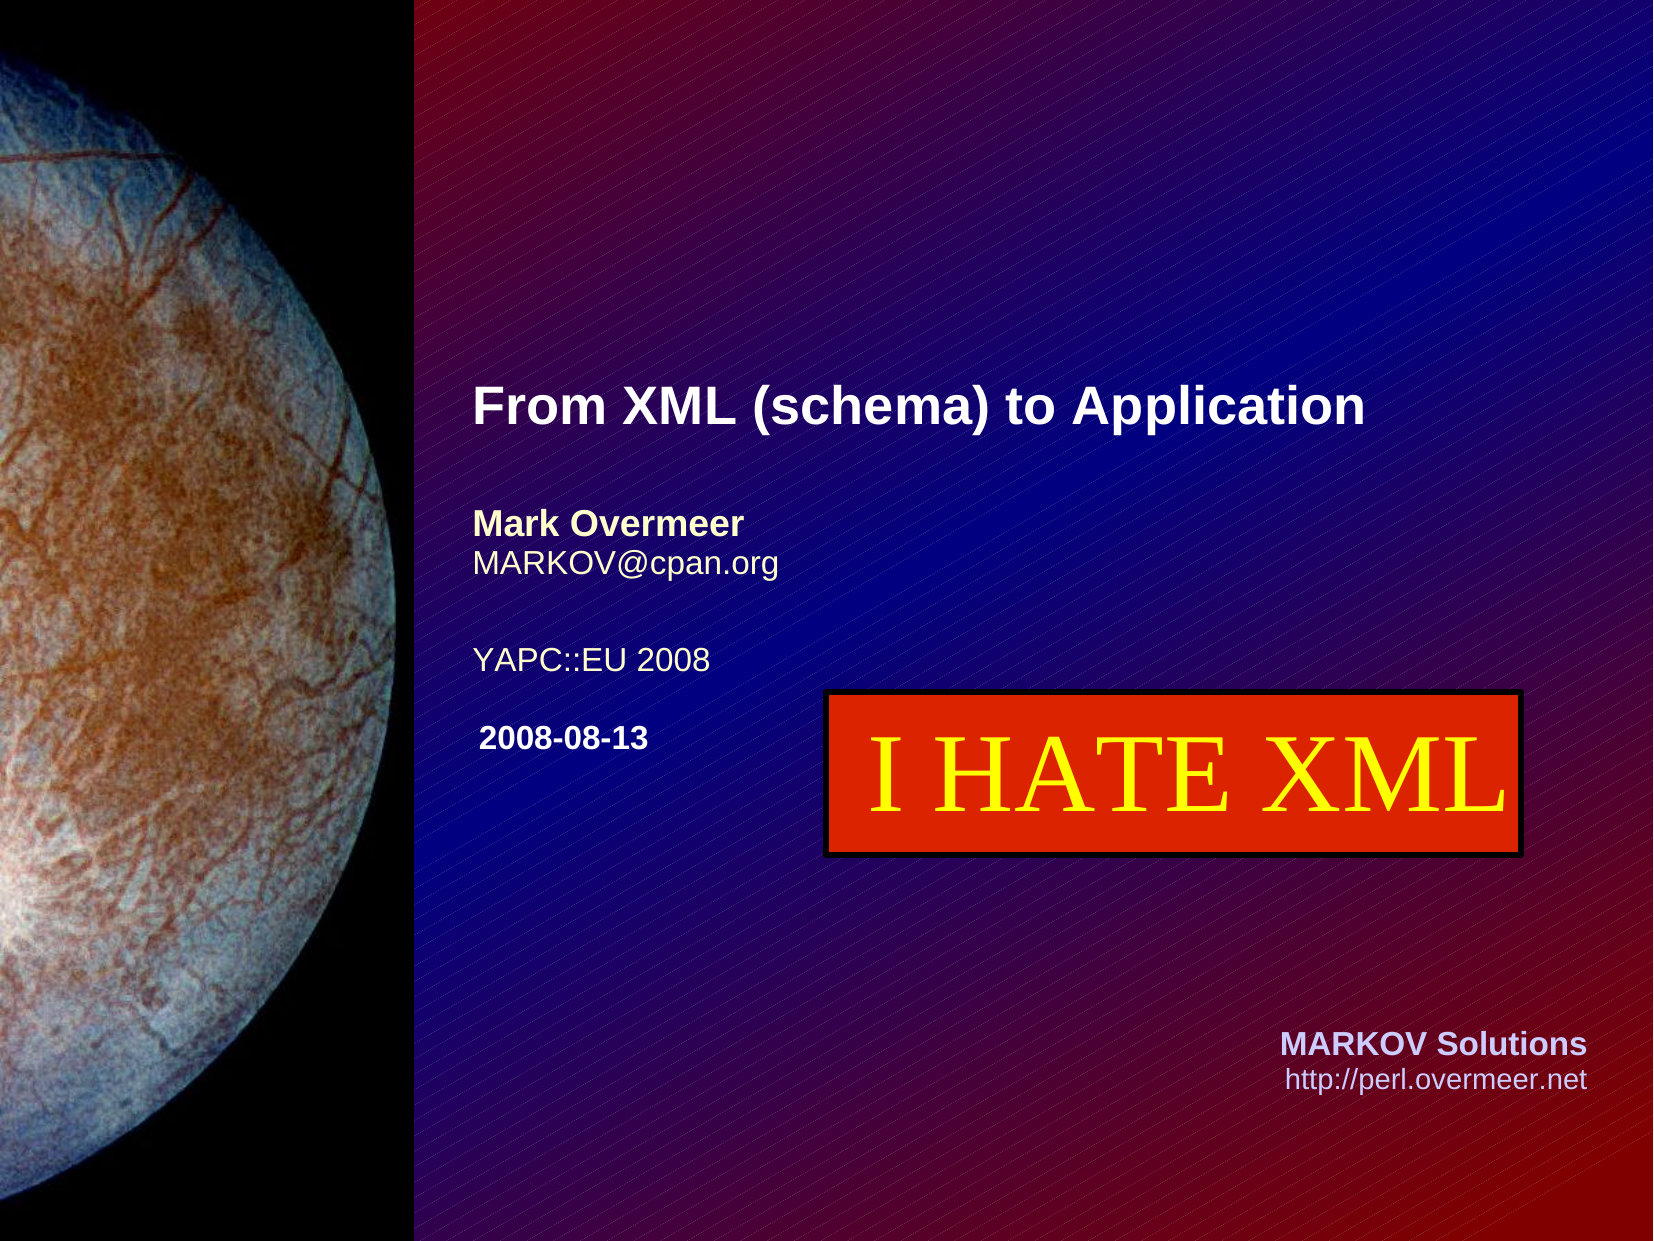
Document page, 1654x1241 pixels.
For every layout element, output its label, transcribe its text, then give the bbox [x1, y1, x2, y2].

text_box [825, 691, 1521, 855]
text_box I HATE XML [867, 711, 1512, 836]
picture [0, 0, 414, 1241]
title From XML (schema) to Application [472, 339, 1417, 473]
